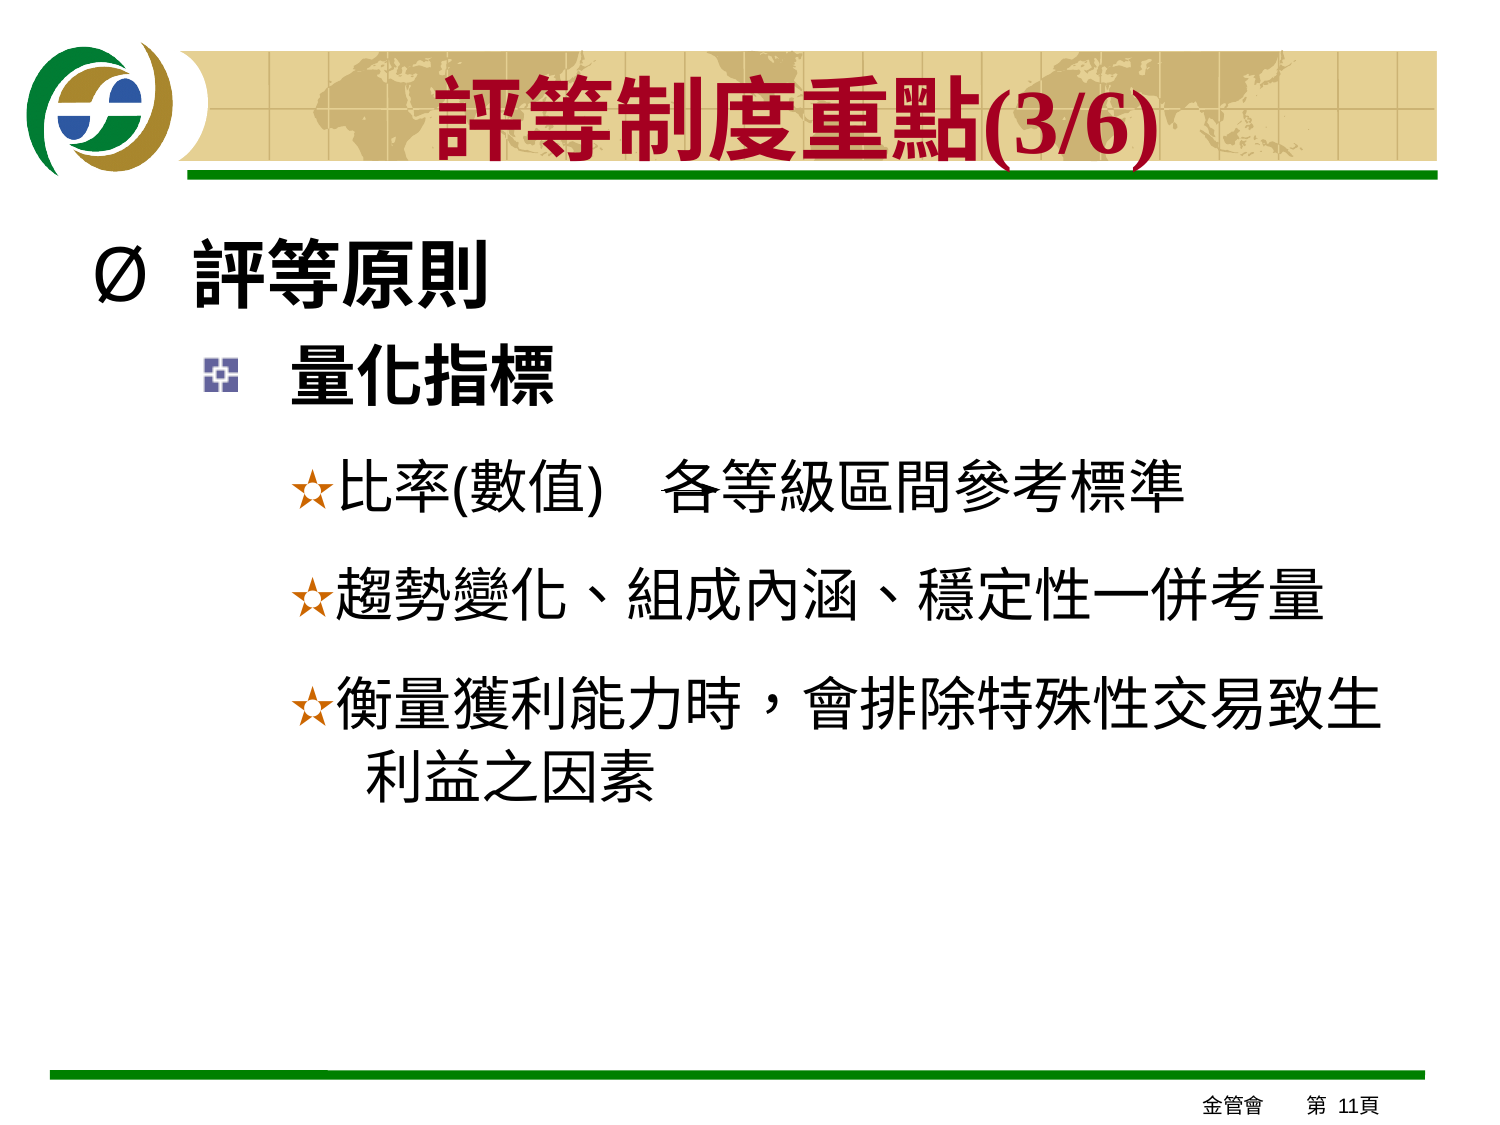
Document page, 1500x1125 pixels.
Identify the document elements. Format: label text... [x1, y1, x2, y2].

list 評等原則 量化指標 ✫比率(數值) 各等級區間參考標準 ✫趨勢變化、組成內涵、穩定性一併考量 ✫衡量獲利能力時，會排除特殊性交易致生利益之因素 [76, 220, 1455, 1024]
title 評等制度重點(3/6) [159, 48, 1435, 185]
picture [24, 37, 175, 178]
